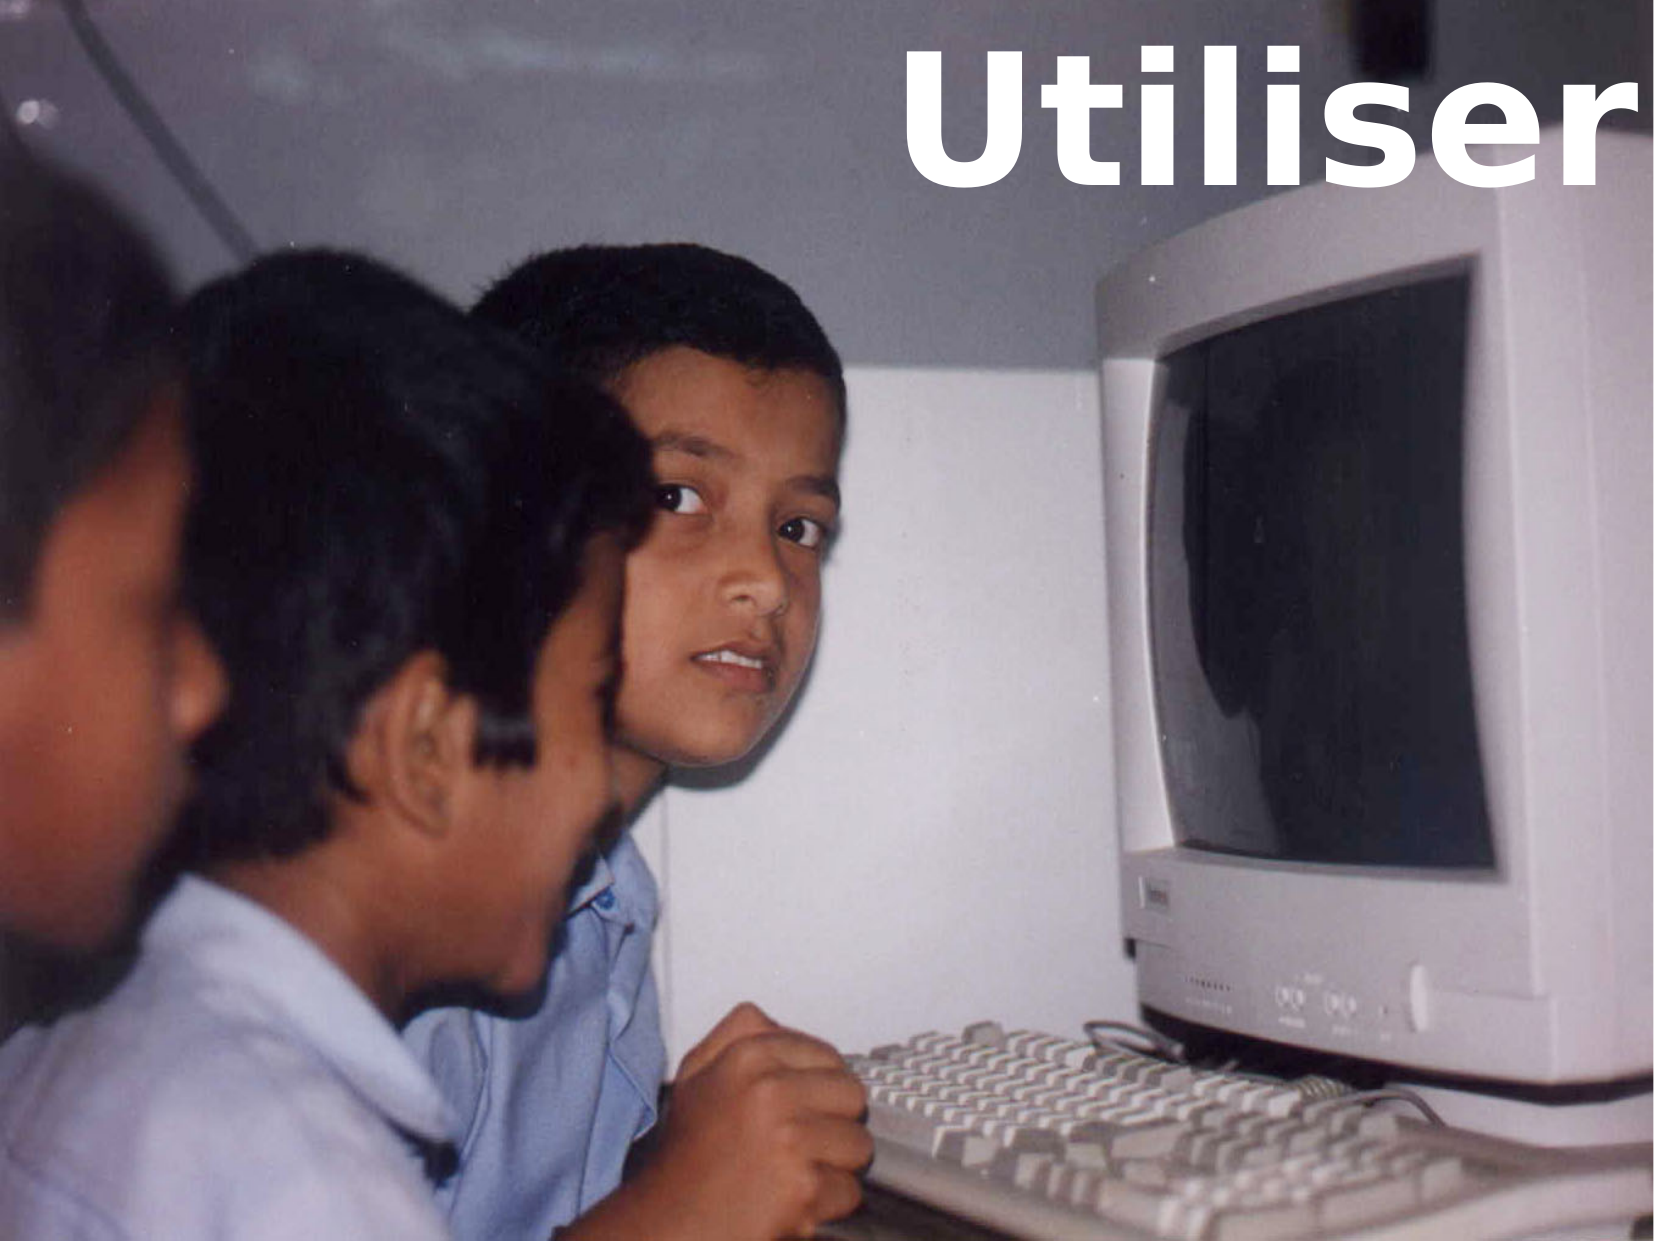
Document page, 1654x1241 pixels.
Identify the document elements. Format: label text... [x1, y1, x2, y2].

text_box Utiliser [797, 8, 1654, 237]
picture [0, 0, 1654, 1241]
